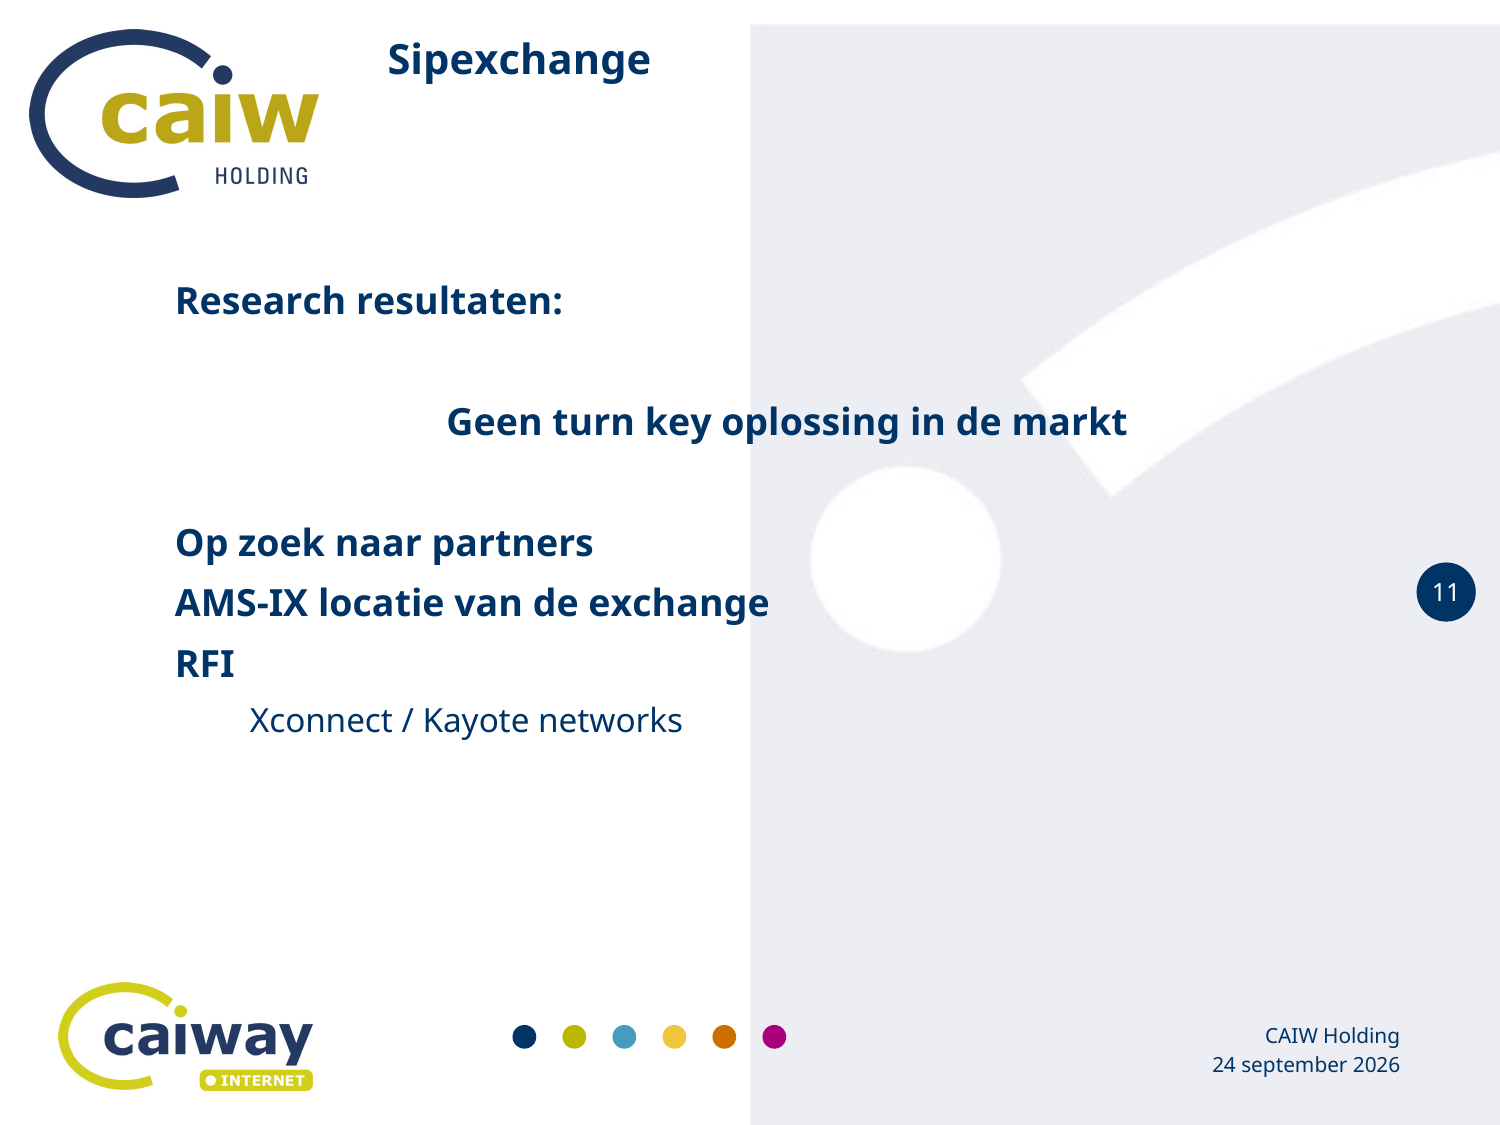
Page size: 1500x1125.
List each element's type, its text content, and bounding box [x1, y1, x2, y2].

picture [29, 29, 319, 198]
picture [58, 982, 313, 1091]
picture [750, 24, 1500, 1125]
list Research resultaten: Geen turn key oplossing in de markt Op zoek naar partners AMS-IX locatie van de exchange RFI Xconnect / Kayote networks [99, 275, 1401, 938]
title Sipexchange [387, 29, 1400, 230]
